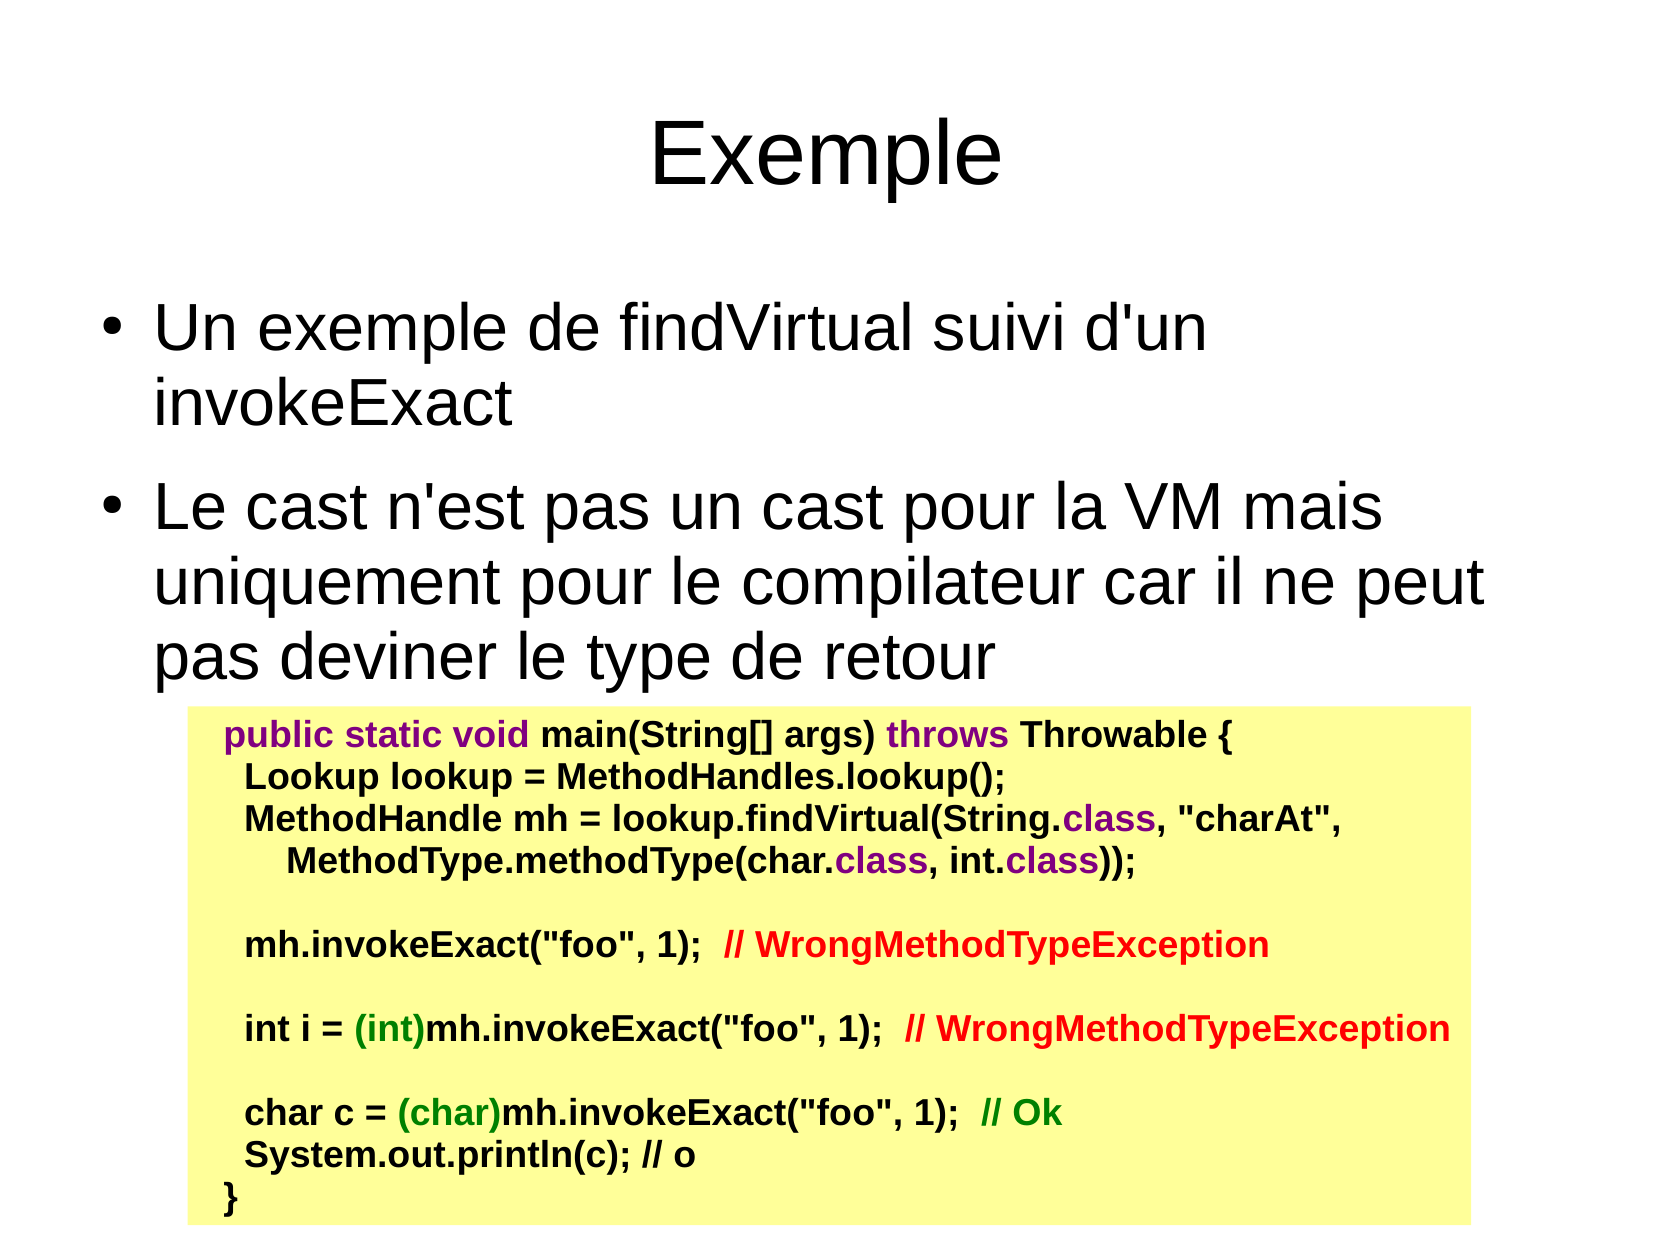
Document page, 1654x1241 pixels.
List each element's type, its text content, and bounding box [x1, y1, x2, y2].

list Un exemple de findVirtual suivi d'un invokeExact Le cast n'est pas un cast pour la VM mais uniquement pour le compilateur car il ne peut pas deviner le type de retour [82, 290, 1571, 713]
title Exemple [82, 49, 1571, 257]
text_box public static void main(String[] args) throws Throwable { Lookup lookup = MethodHandles.lookup(); MethodHandle mh = lookup.findVirtual(String.class, "charAt", MethodType.methodType(char.class, int.class)); mh.invokeExact("foo", 1); // WrongMethodTypeException int i = (int)mh.invokeExact("foo", 1); // WrongMethodTypeException char c = (char)mh.invokeExact("foo", 1); // Ok System.out.println(c); // o } [187, 706, 1472, 1226]
